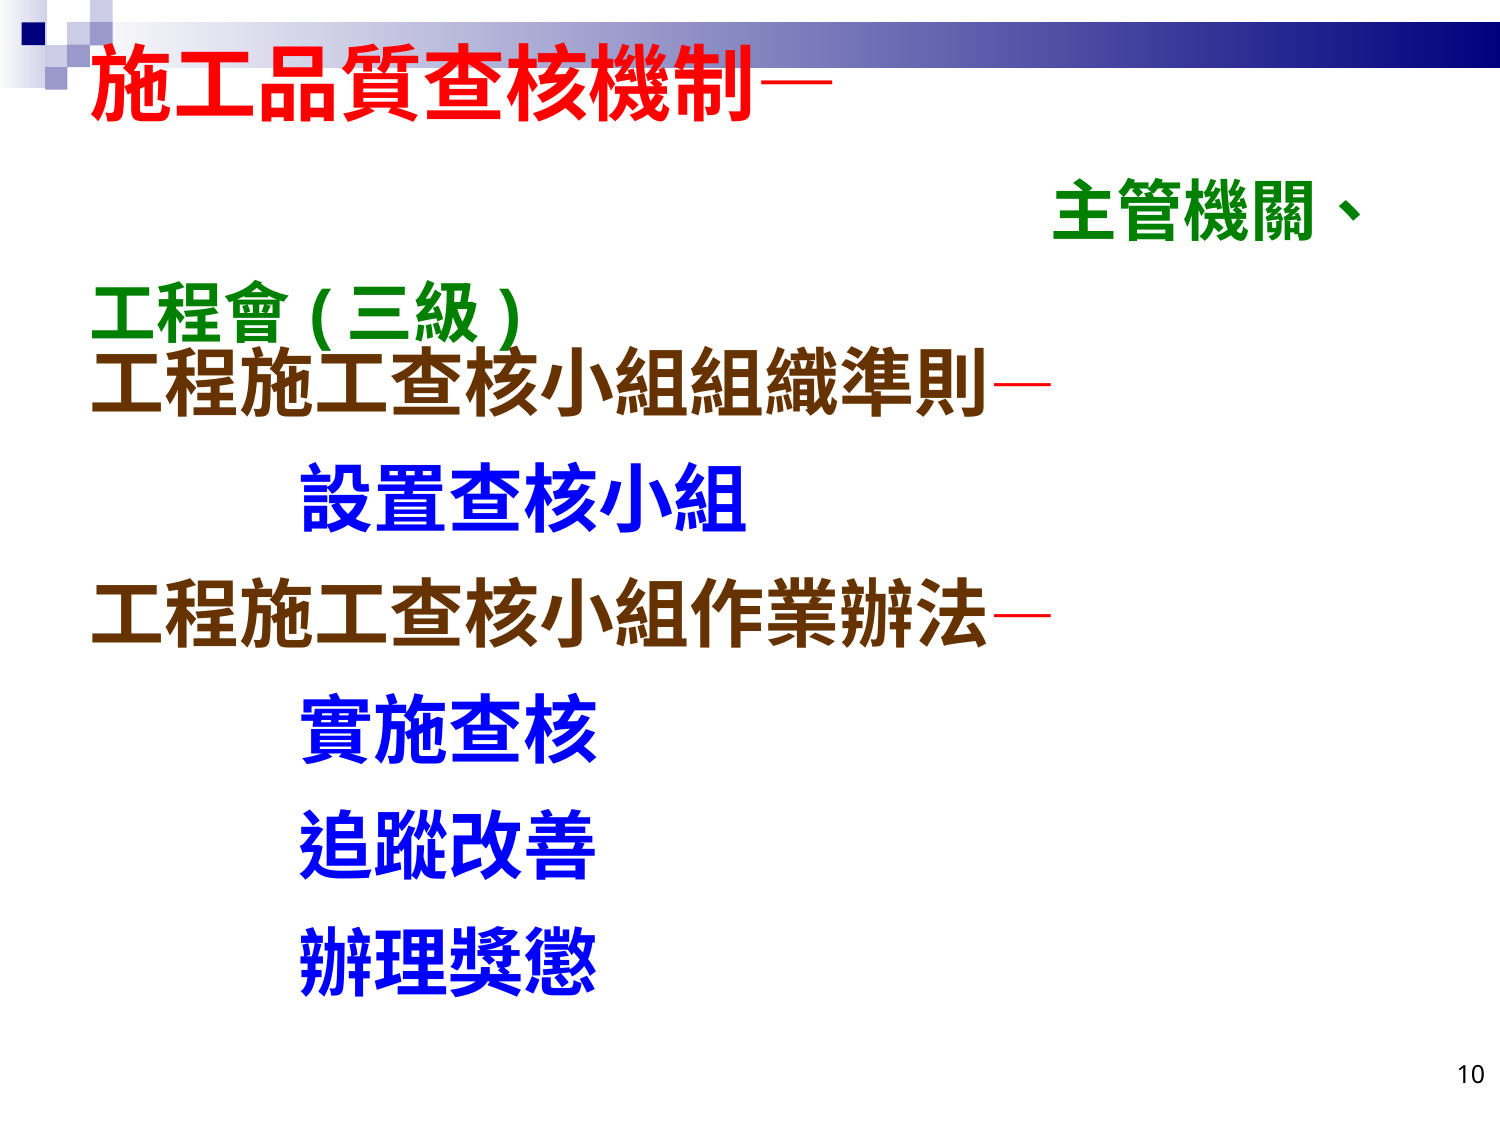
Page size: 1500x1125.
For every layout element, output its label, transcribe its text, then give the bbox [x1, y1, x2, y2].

title 施工品質查核機制— 主管機關、工程會(三級) [74, 39, 1426, 324]
list 工程施工查核小組組織準則— 設置查核小組 工程施工查核小組作業辦法— 實施查核 追蹤改善 辦理獎懲 [74, 324, 1426, 964]
text_box <number> [1149, 1025, 1500, 1101]
